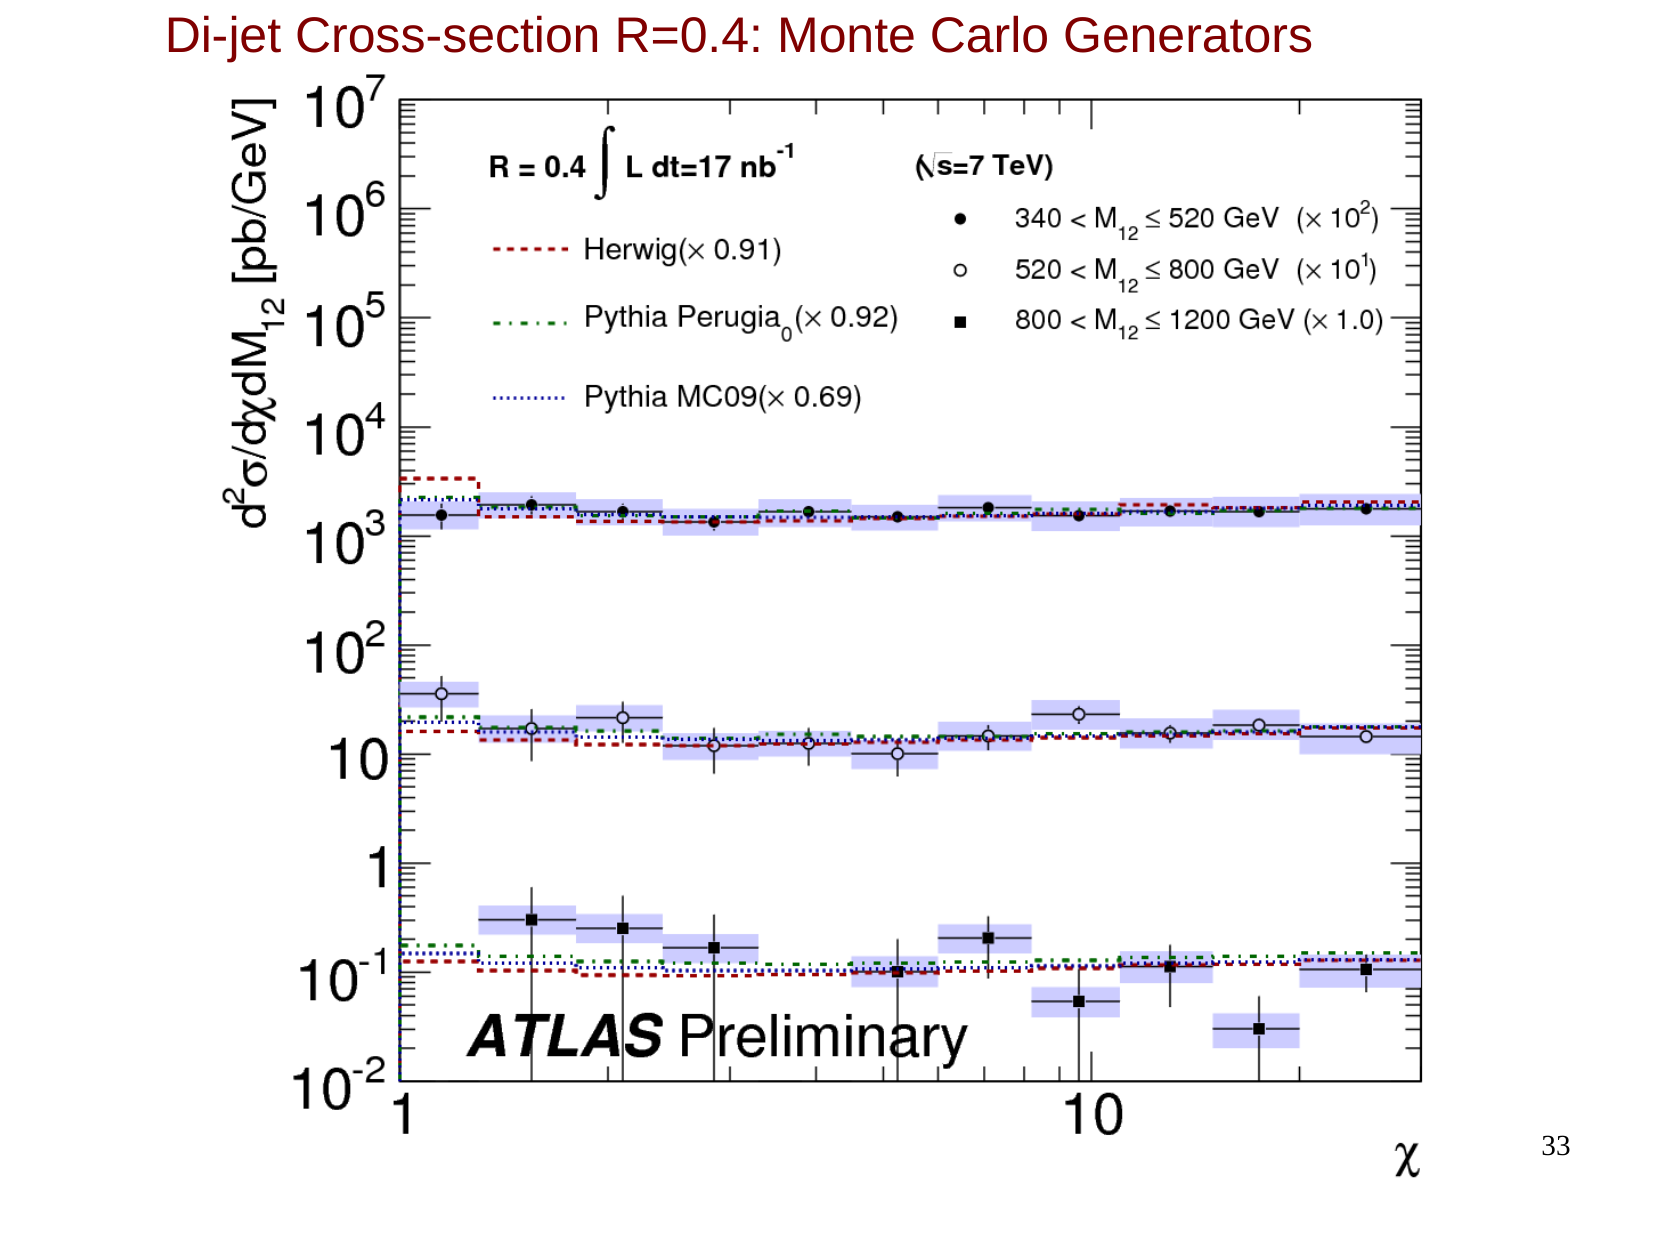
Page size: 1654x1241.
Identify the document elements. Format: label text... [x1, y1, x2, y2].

text_box Di-jet Cross-section R=0.4: Monte Carlo Generators [150, 0, 1570, 113]
picture [193, 113, 1486, 1218]
